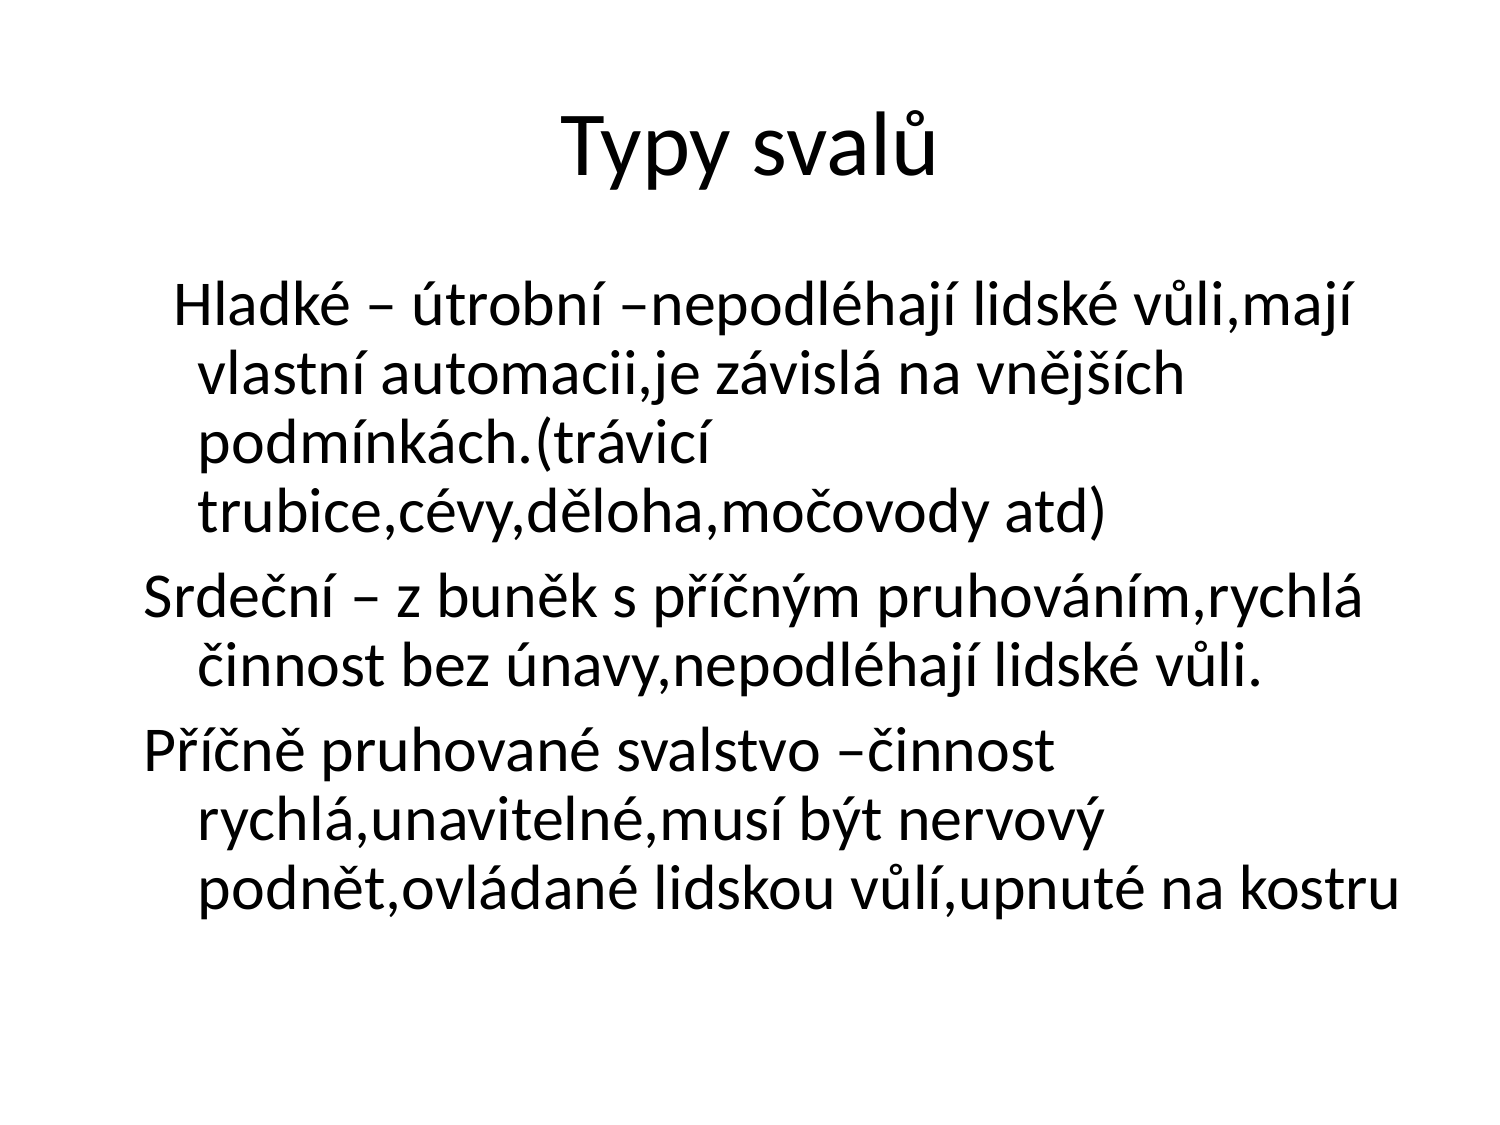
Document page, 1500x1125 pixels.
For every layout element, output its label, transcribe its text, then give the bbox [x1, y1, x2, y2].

list Hladké – útrobní –nepodléhají lidské vůli,mají vlastní automacii,je závislá na vnějších podmínkách.(trávicí trubice,cévy,děloha,močovody atd) Srdeční – z buněk s příčným pruhováním,rychlá činnost bez únavy,nepodléhají lidské vůli. Příčně pruhované svalstvo –činnost rychlá,unavitelné,musí být nervový podnět,ovládané lidskou vůlí,upnuté na kostru [75, 262, 1426, 1005]
title Typy svalů [75, 45, 1426, 233]
